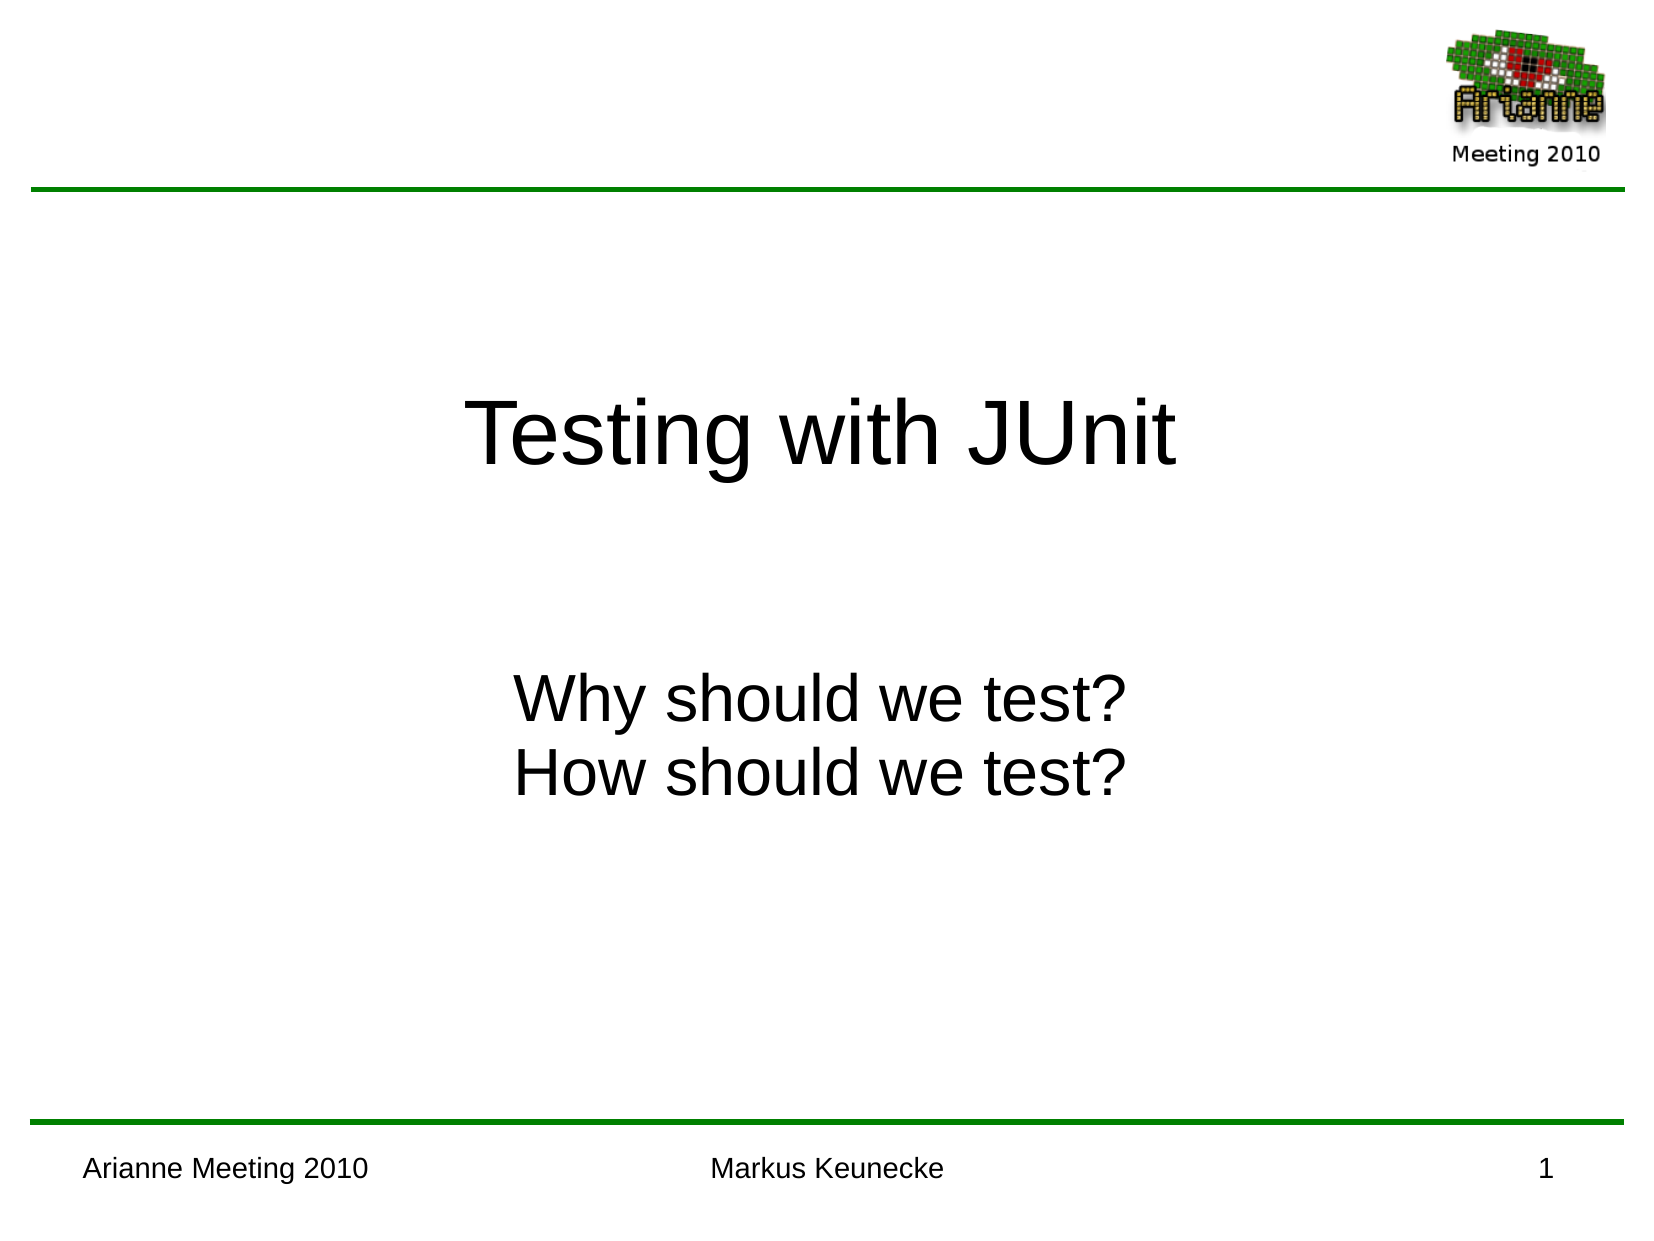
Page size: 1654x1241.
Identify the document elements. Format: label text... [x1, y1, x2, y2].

title Testing with JUnit [76, 381, 1565, 484]
subtitle Why should we test? How should we test? [76, 484, 1565, 987]
picture [1446, 29, 1606, 178]
